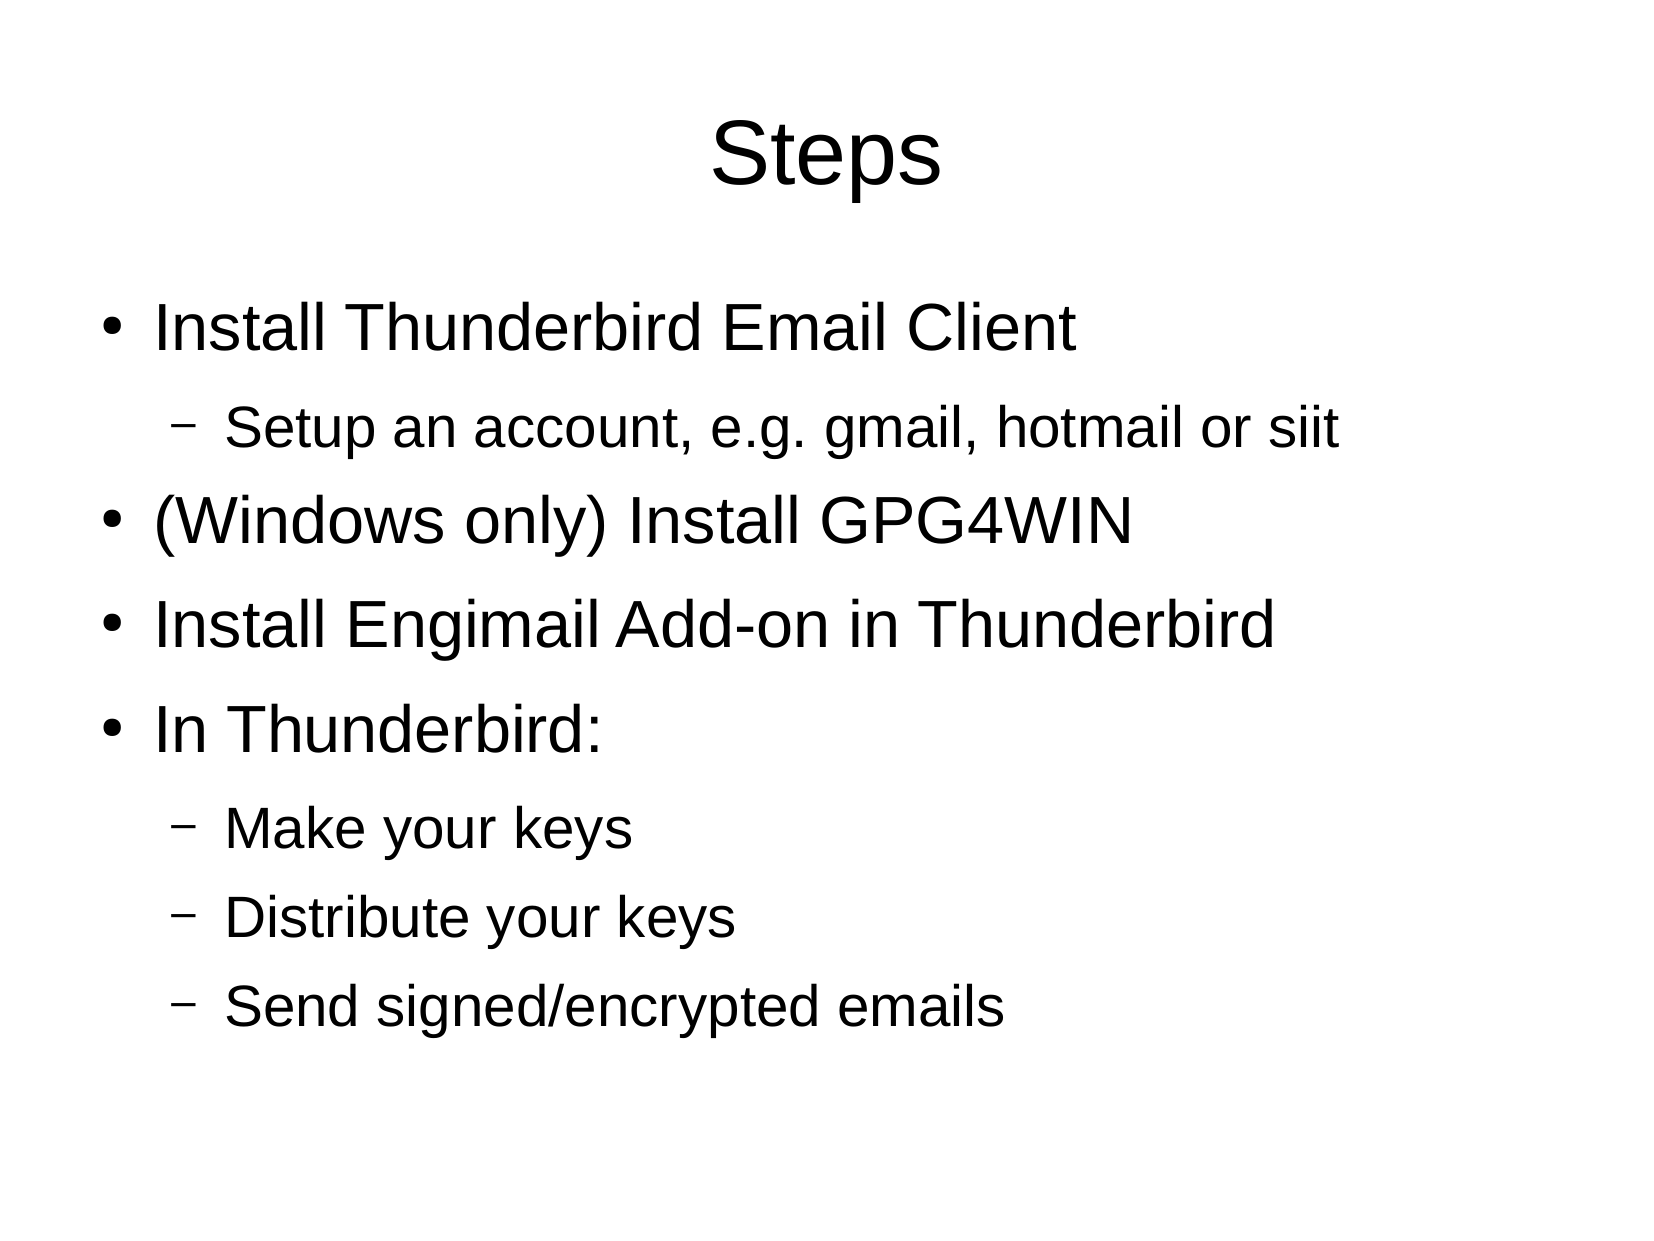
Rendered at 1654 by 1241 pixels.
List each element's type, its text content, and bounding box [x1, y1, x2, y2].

title Steps [82, 49, 1571, 257]
list Install Thunderbird Email Client Setup an account, e.g. gmail, hotmail or siit (Windows only) Install GPG4WIN Install Engimail Add-on in Thunderbird In Thunderbird: Make your keys Distribute your keys Send signed/encrypted emails [82, 290, 1571, 1146]
